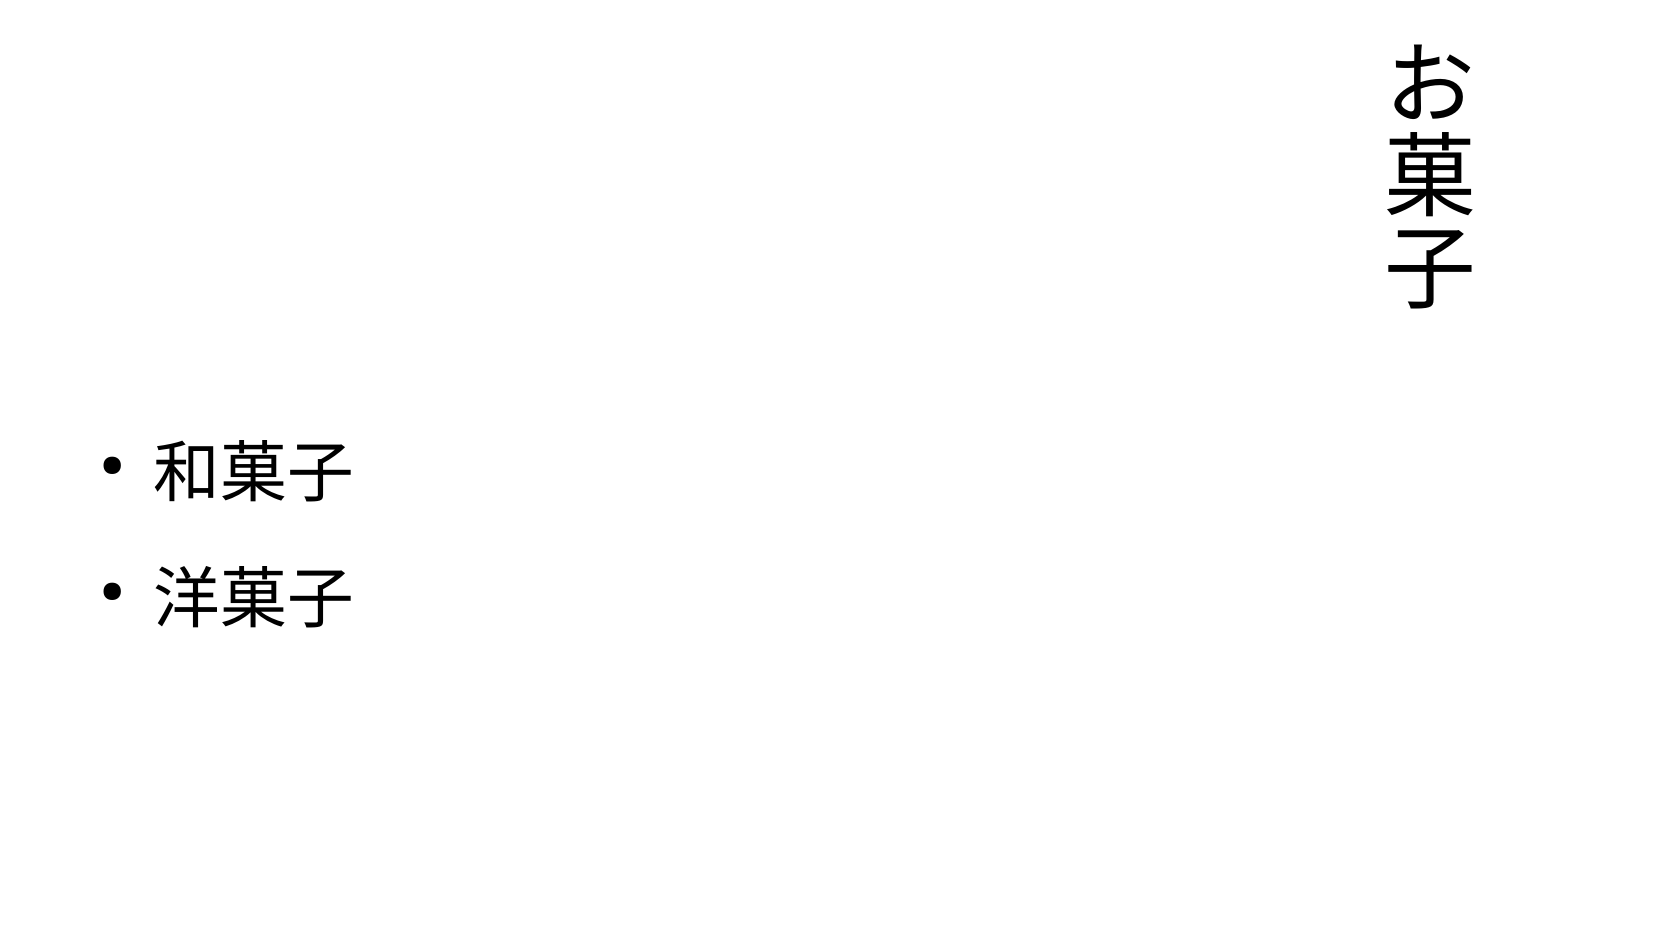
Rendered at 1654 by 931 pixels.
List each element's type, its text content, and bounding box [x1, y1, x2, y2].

list 和菓子 洋菓子 [82, 418, 1241, 757]
title お菓子 [1363, 37, 1571, 757]
